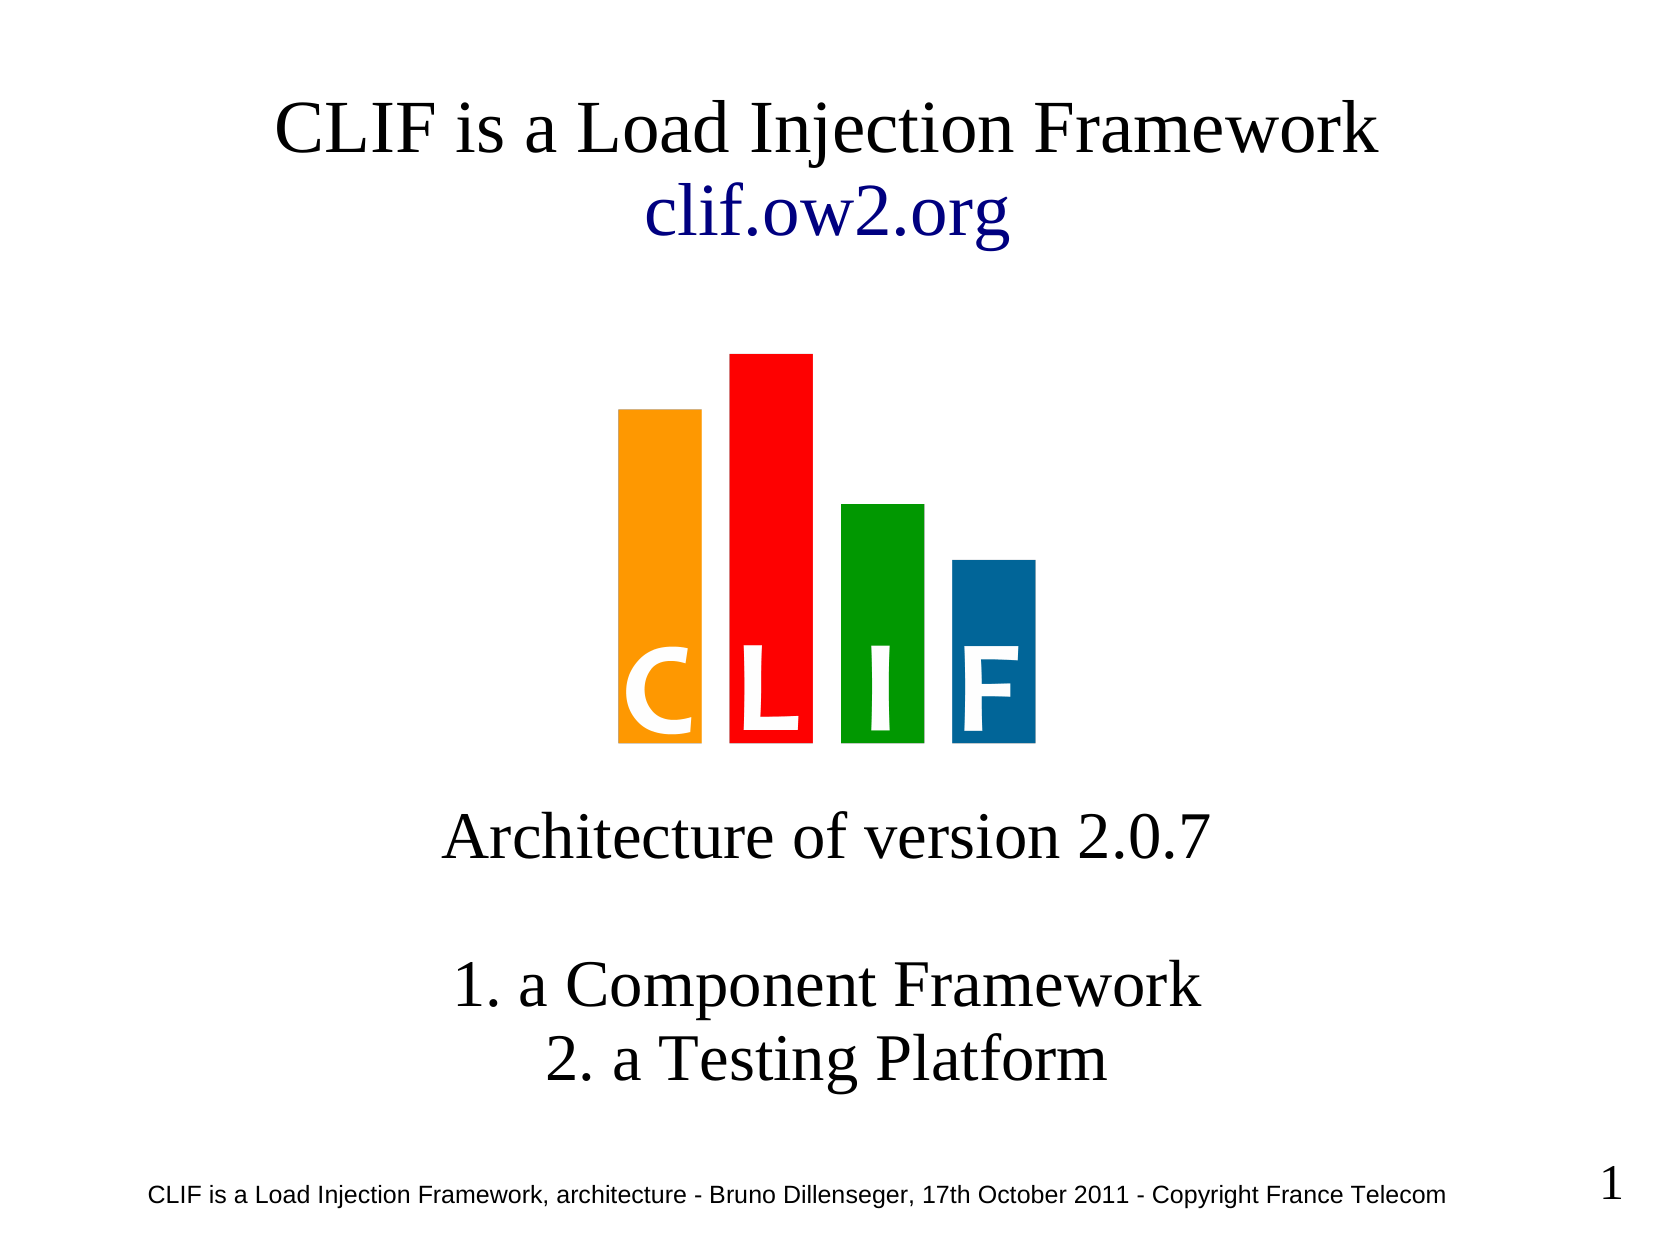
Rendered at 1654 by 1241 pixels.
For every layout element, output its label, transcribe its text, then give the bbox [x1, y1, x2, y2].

picture [590, 295, 1063, 768]
subtitle Architecture of version 2.0.7 1. a Component Framework 2. a Testing Platform [121, 767, 1534, 1127]
title CLIF is a Load Injection Framework clif.ow2.org [121, 85, 1534, 252]
